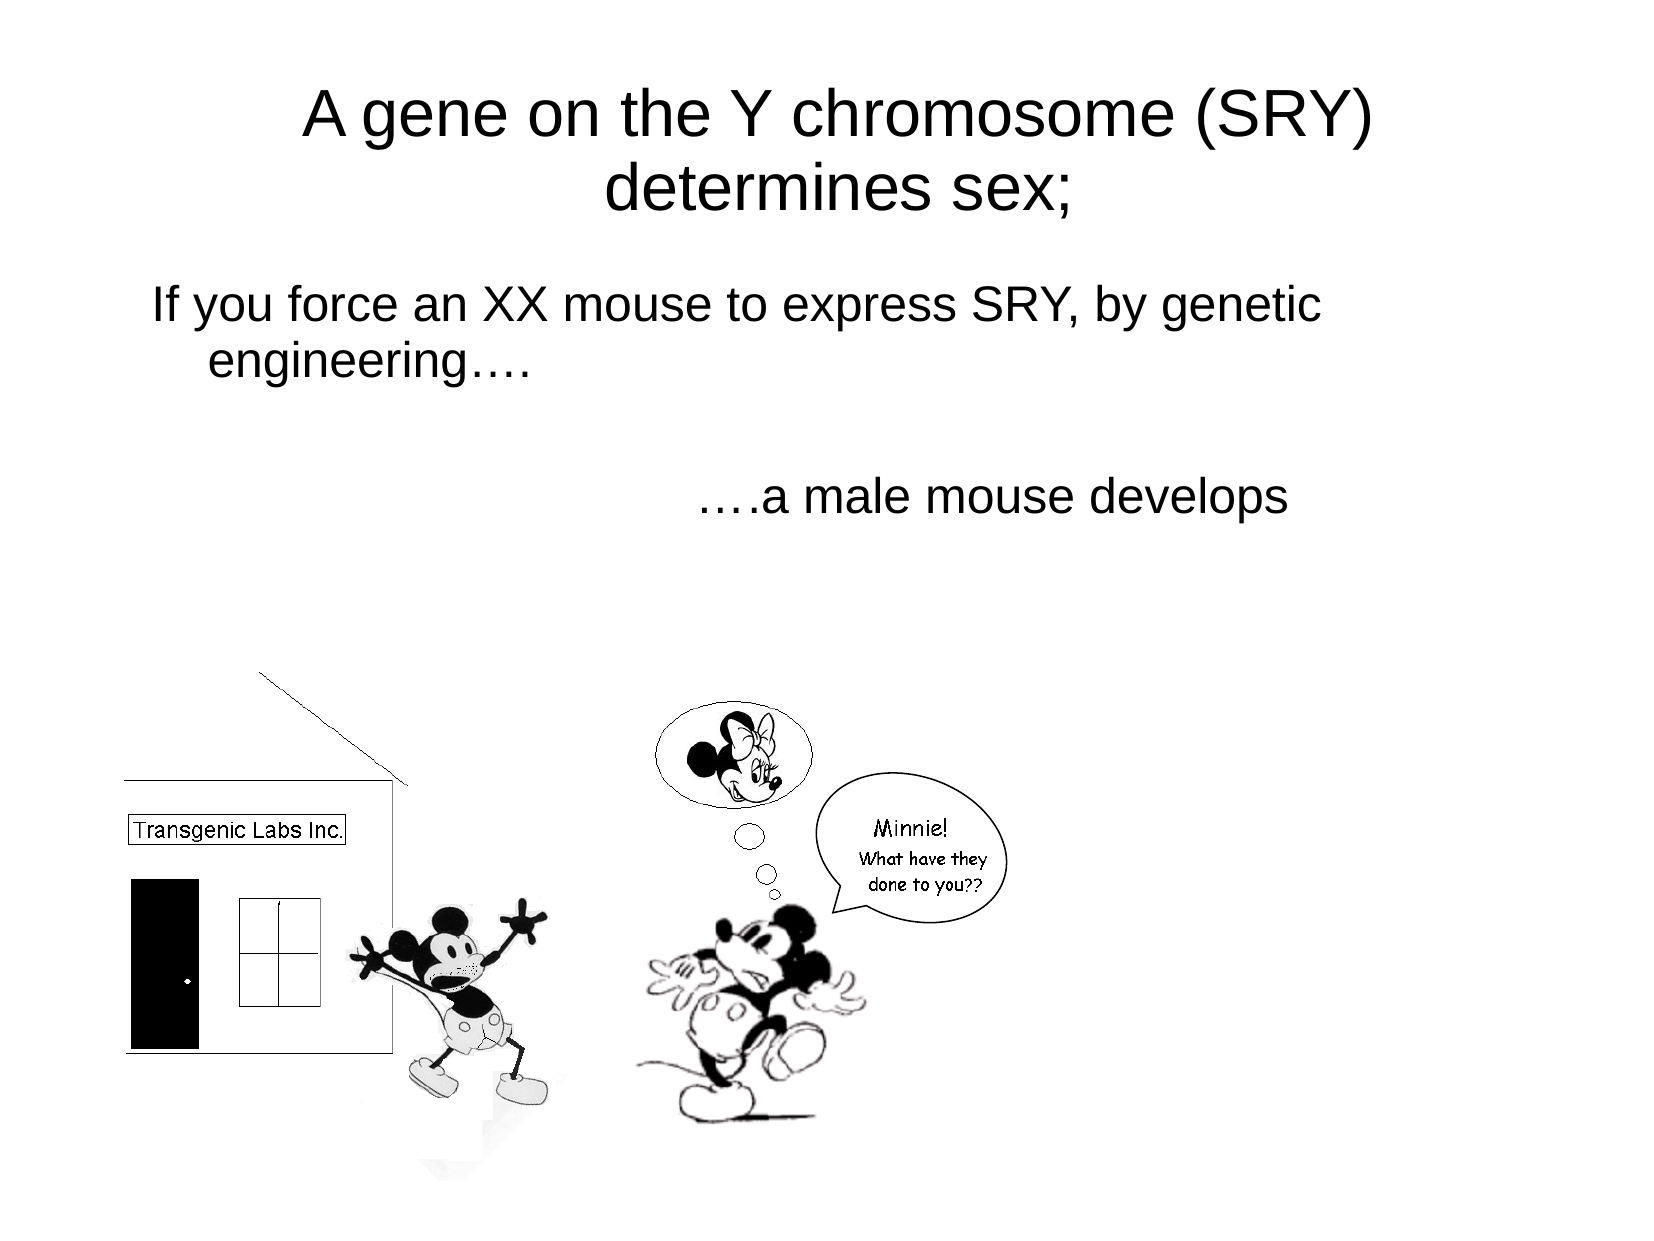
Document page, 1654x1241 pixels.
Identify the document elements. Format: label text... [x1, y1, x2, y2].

chart [123, 671, 1057, 1181]
title A gene on the Y chromosome (SRY) determines sex; [136, 46, 1543, 254]
list If you force an XX mouse to express SRY, by genetic engineering…. ….a male mouse develops [136, 268, 1543, 1013]
